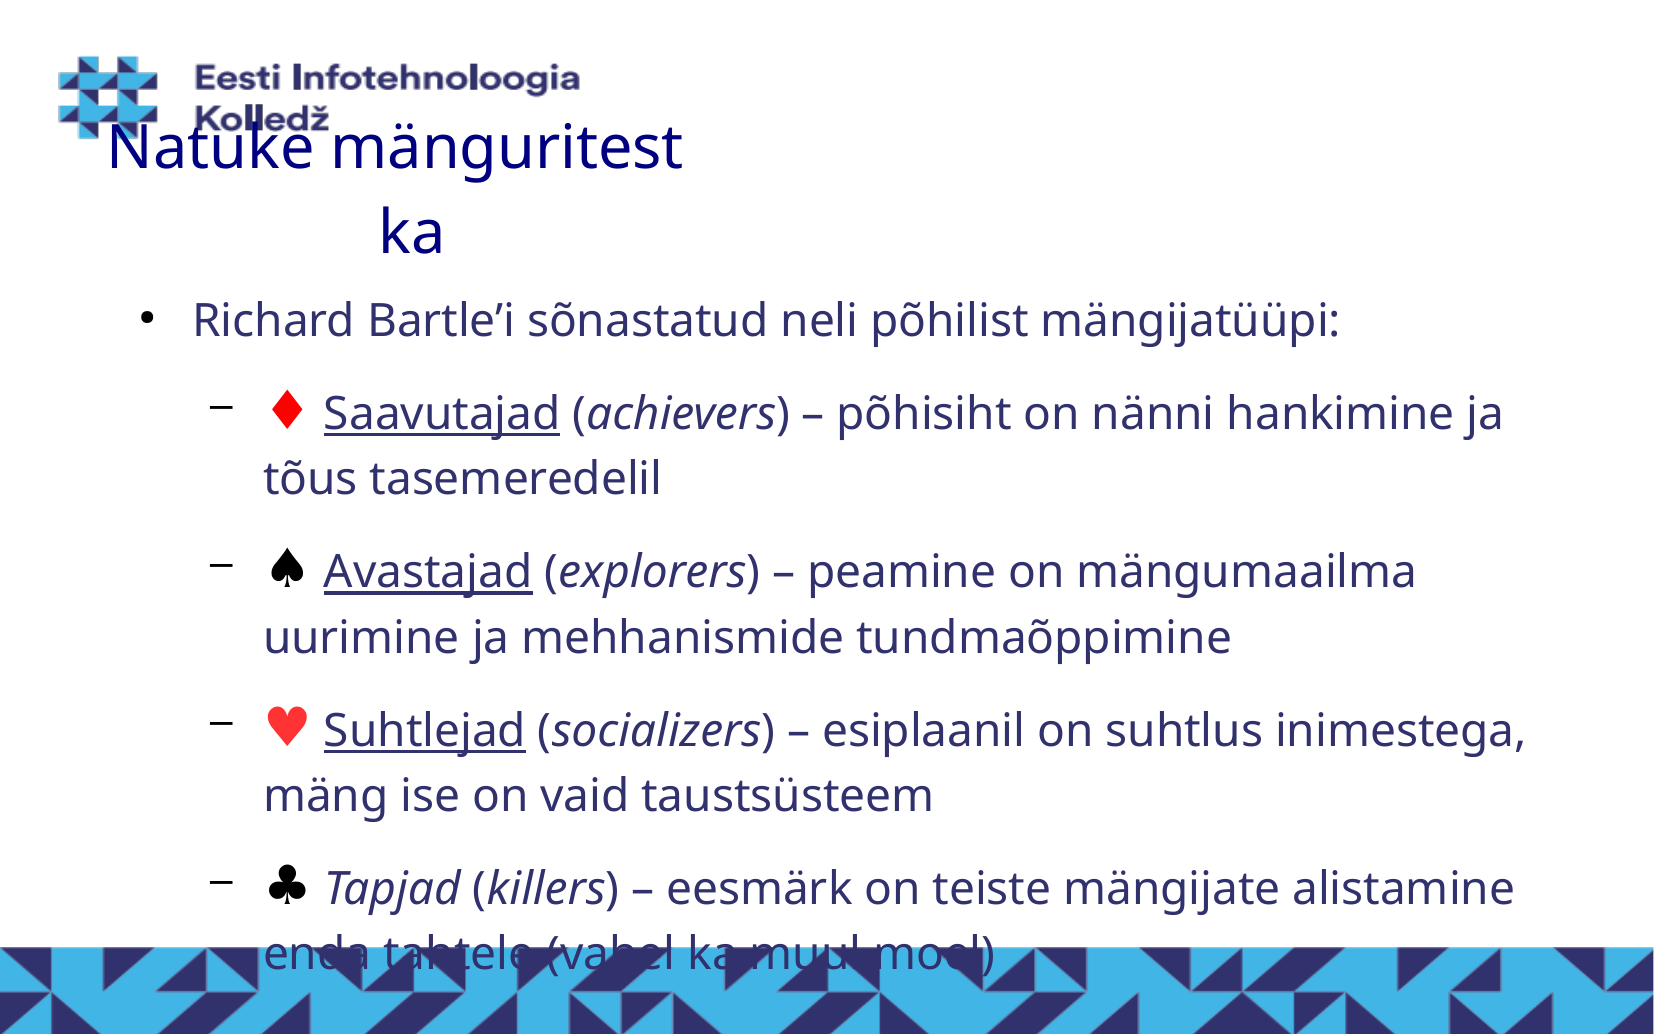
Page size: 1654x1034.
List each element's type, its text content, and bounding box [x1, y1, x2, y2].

title Natuke mänguritest ka [76, 99, 715, 276]
list Richard Bartle’i sõnastatud neli põhilist mängijatüüpi: ♦ Saavutajad (achievers) – põhisiht on nänni hankimine ja tõus tasemeredelil ♠ Avastajad (explorers) – peamine on mängumaailma uurimine ja mehhanismide tundmaõppimine ♥ Suhtlejad (socializers) – esiplaanil on suhtlus inimestega, mäng ise on vaid taustsüsteem ♣ Tapjad (killers) – eesmärk on teiste mängijate alistamine enda tahtele (vahel ka muul moel) [121, 287, 1533, 1034]
